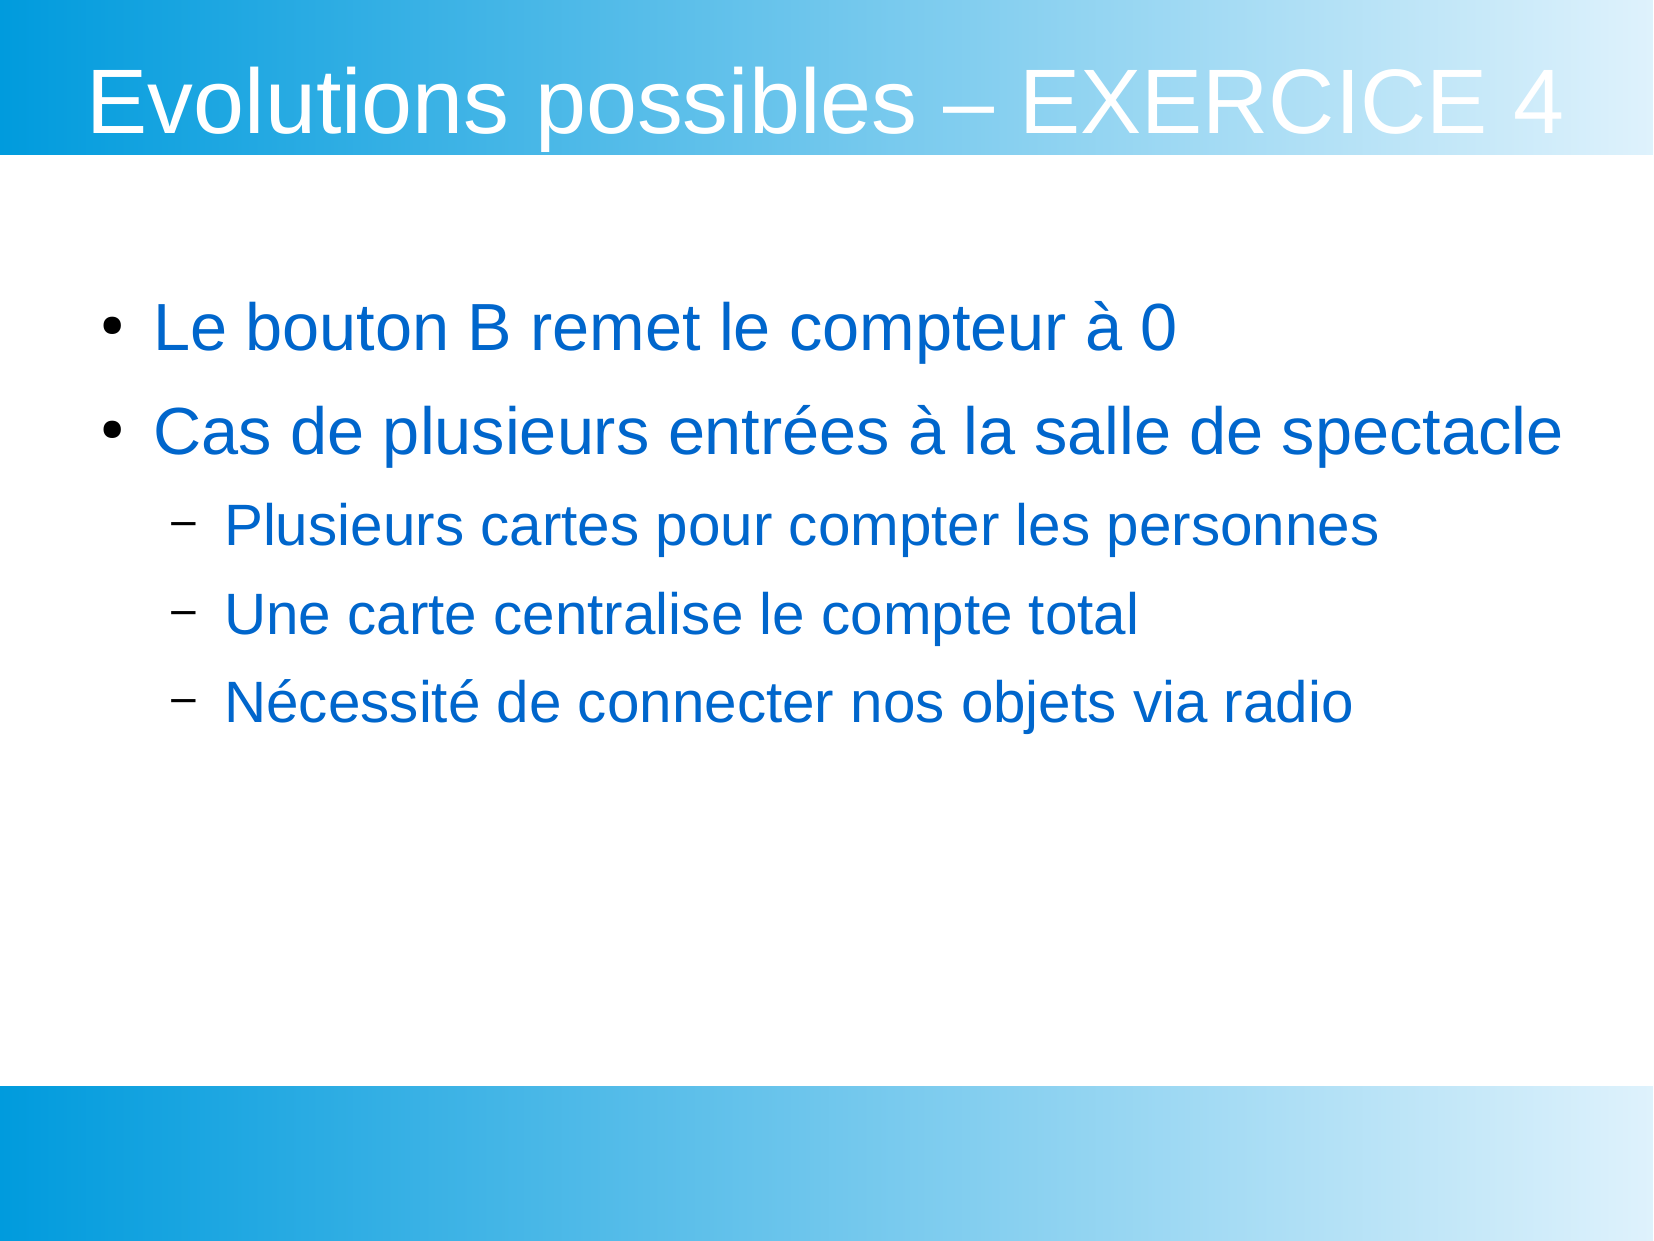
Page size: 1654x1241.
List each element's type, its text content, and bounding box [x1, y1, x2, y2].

title Evolutions possibles – EXERCICE 4 [82, 49, 1571, 155]
list Le bouton B remet le compteur à 0 Cas de plusieurs entrées à la salle de spectacle Plusieurs cartes pour compter les personnes Une carte centralise le compte total Nécessité de connecter nos objets via radio [82, 290, 1571, 1010]
